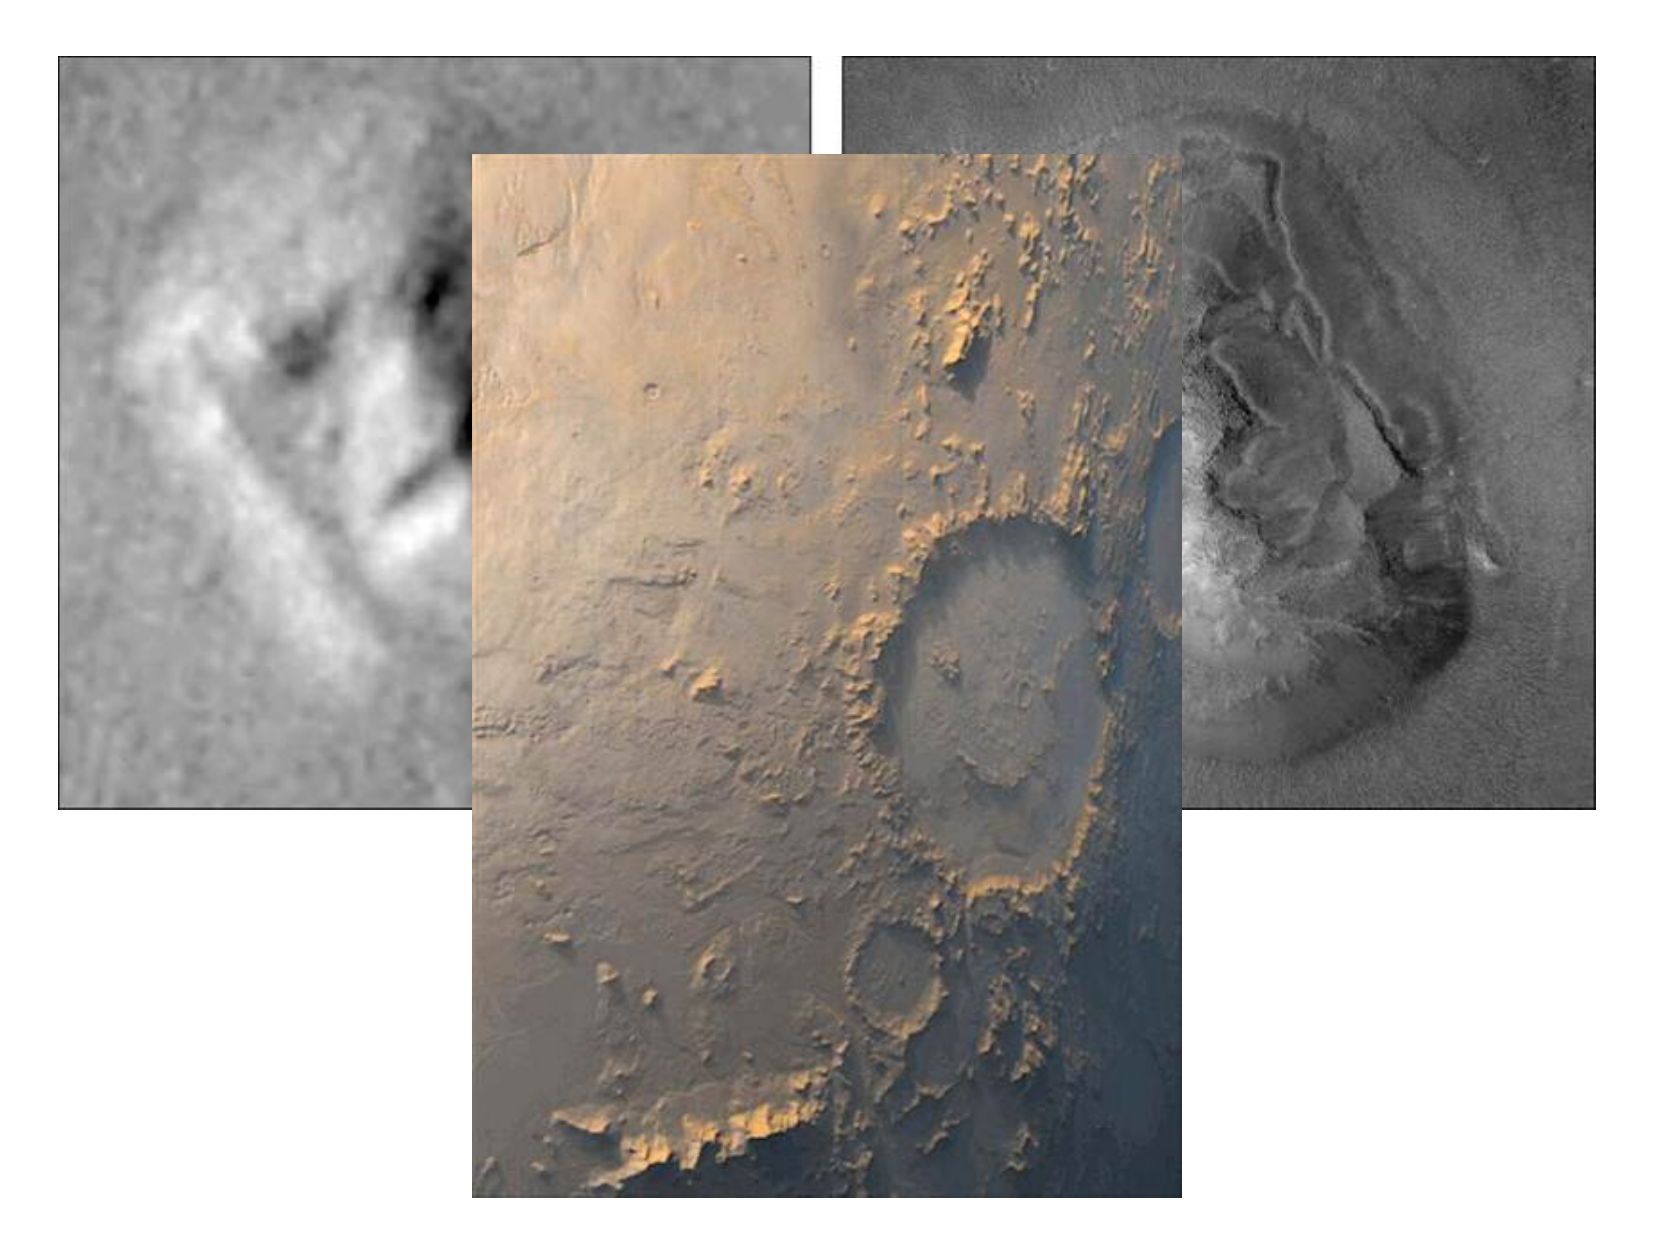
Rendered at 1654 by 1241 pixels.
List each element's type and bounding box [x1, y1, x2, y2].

picture [58, 56, 1596, 1198]
